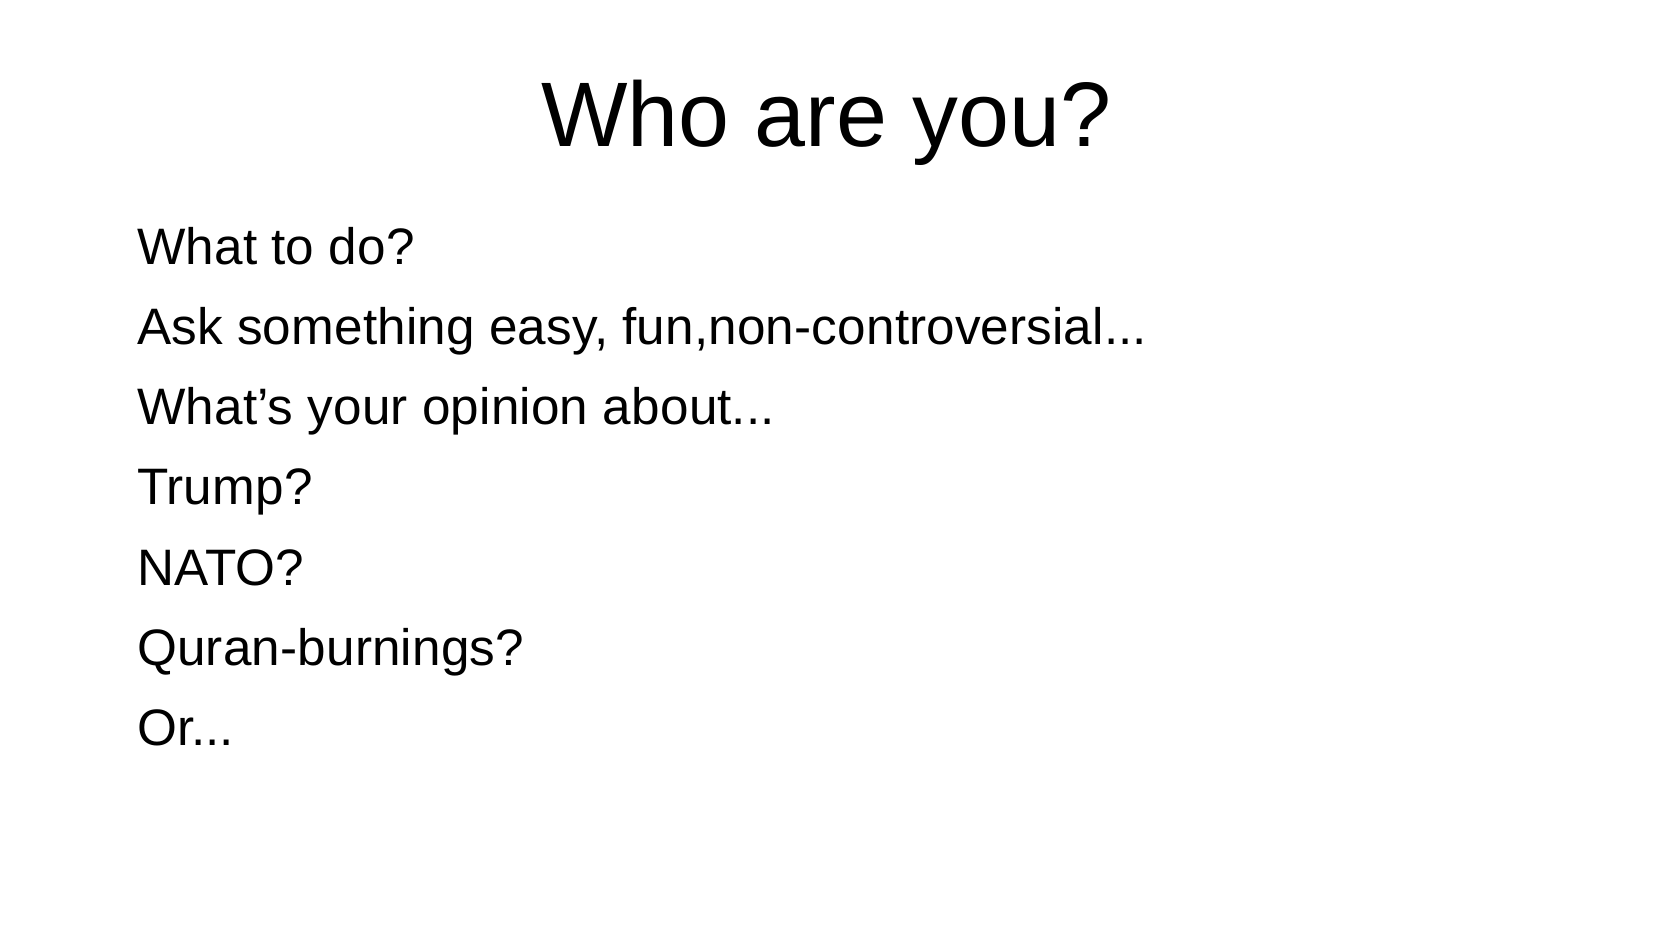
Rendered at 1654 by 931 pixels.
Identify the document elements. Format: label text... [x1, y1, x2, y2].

list What to do? Ask something easy, fun,non-controversial... What’s your opinion about... Trump? NATO? Quran-burnings? Or... [82, 217, 1571, 758]
title Who are you? [82, 37, 1571, 193]
